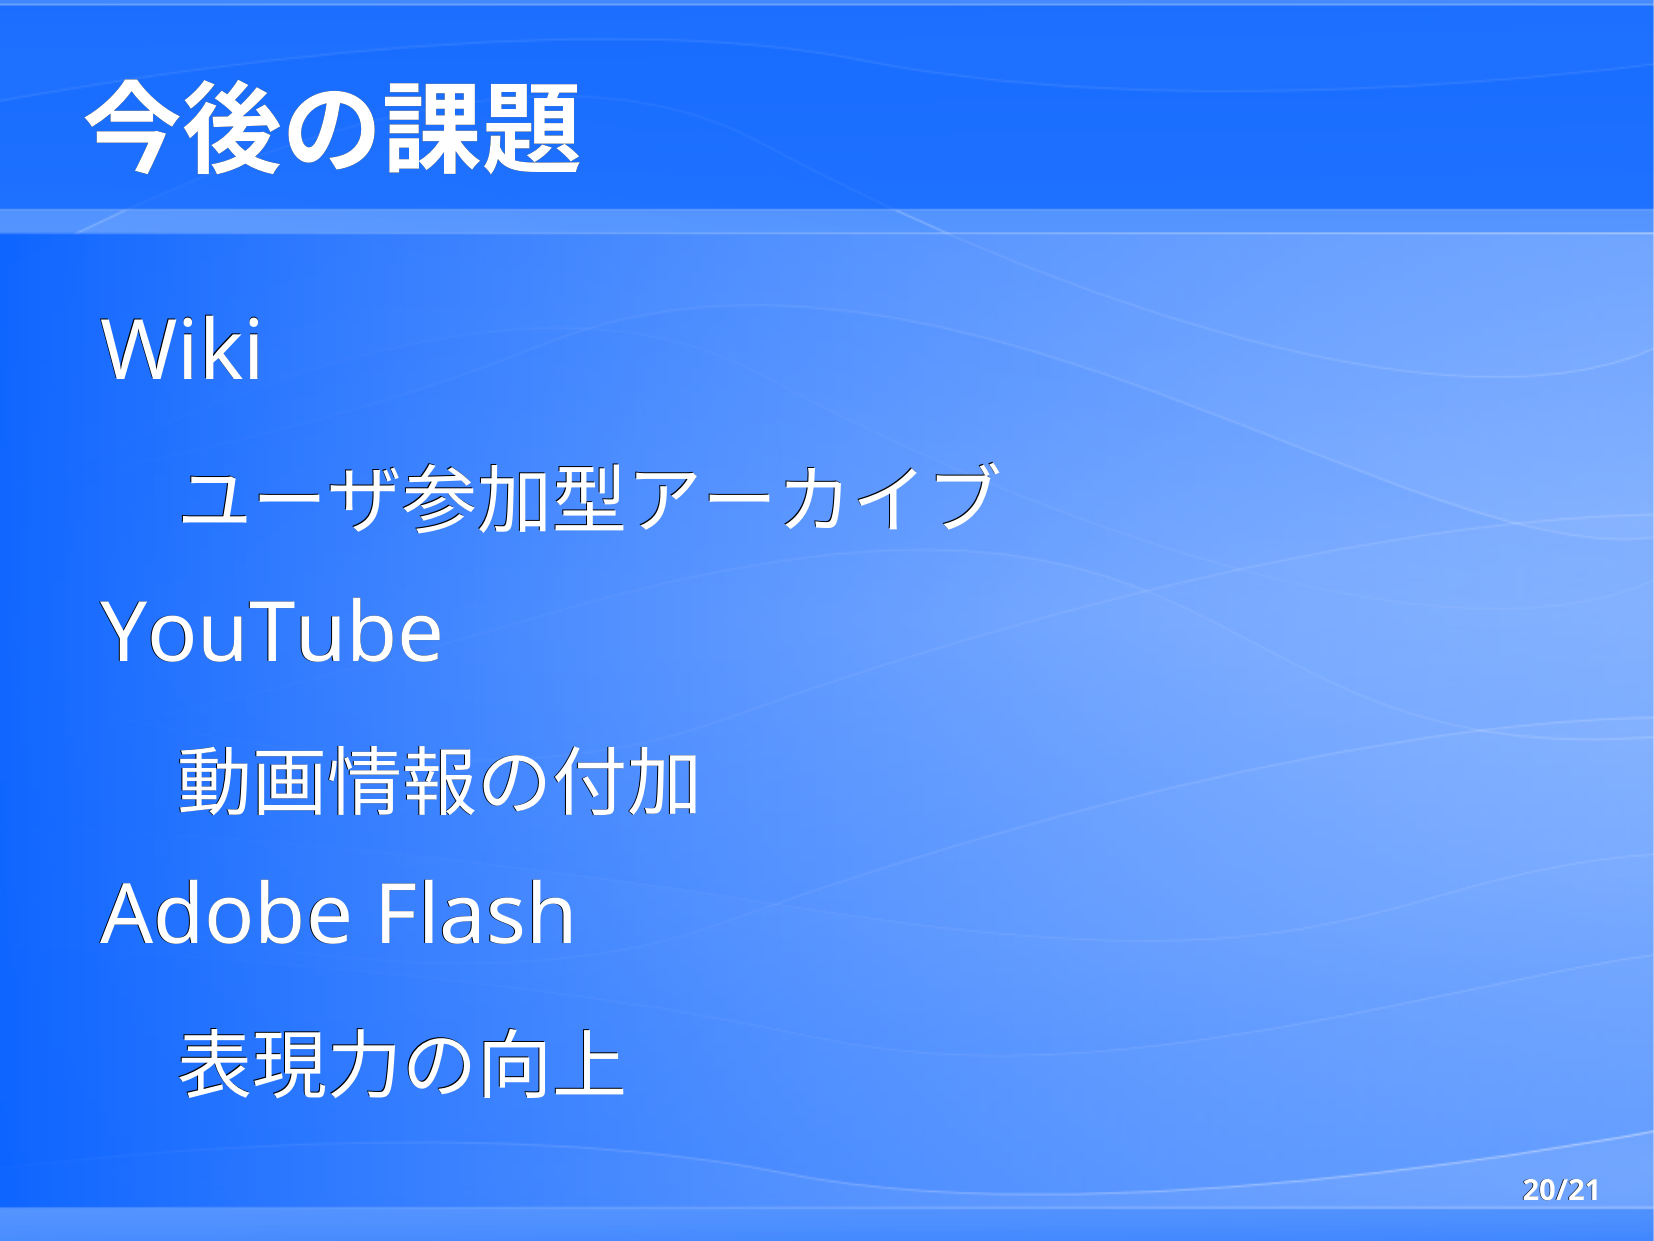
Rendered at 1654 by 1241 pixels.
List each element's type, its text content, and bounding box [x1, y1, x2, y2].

title 今後の課題 [23, 8, 1625, 237]
picture [0, 0, 1654, 1241]
list Wiki ユーザ参加型アーカイブ YouTube 動画情報の付加 Adobe Flash 表現力の向上 [82, 290, 1571, 1123]
